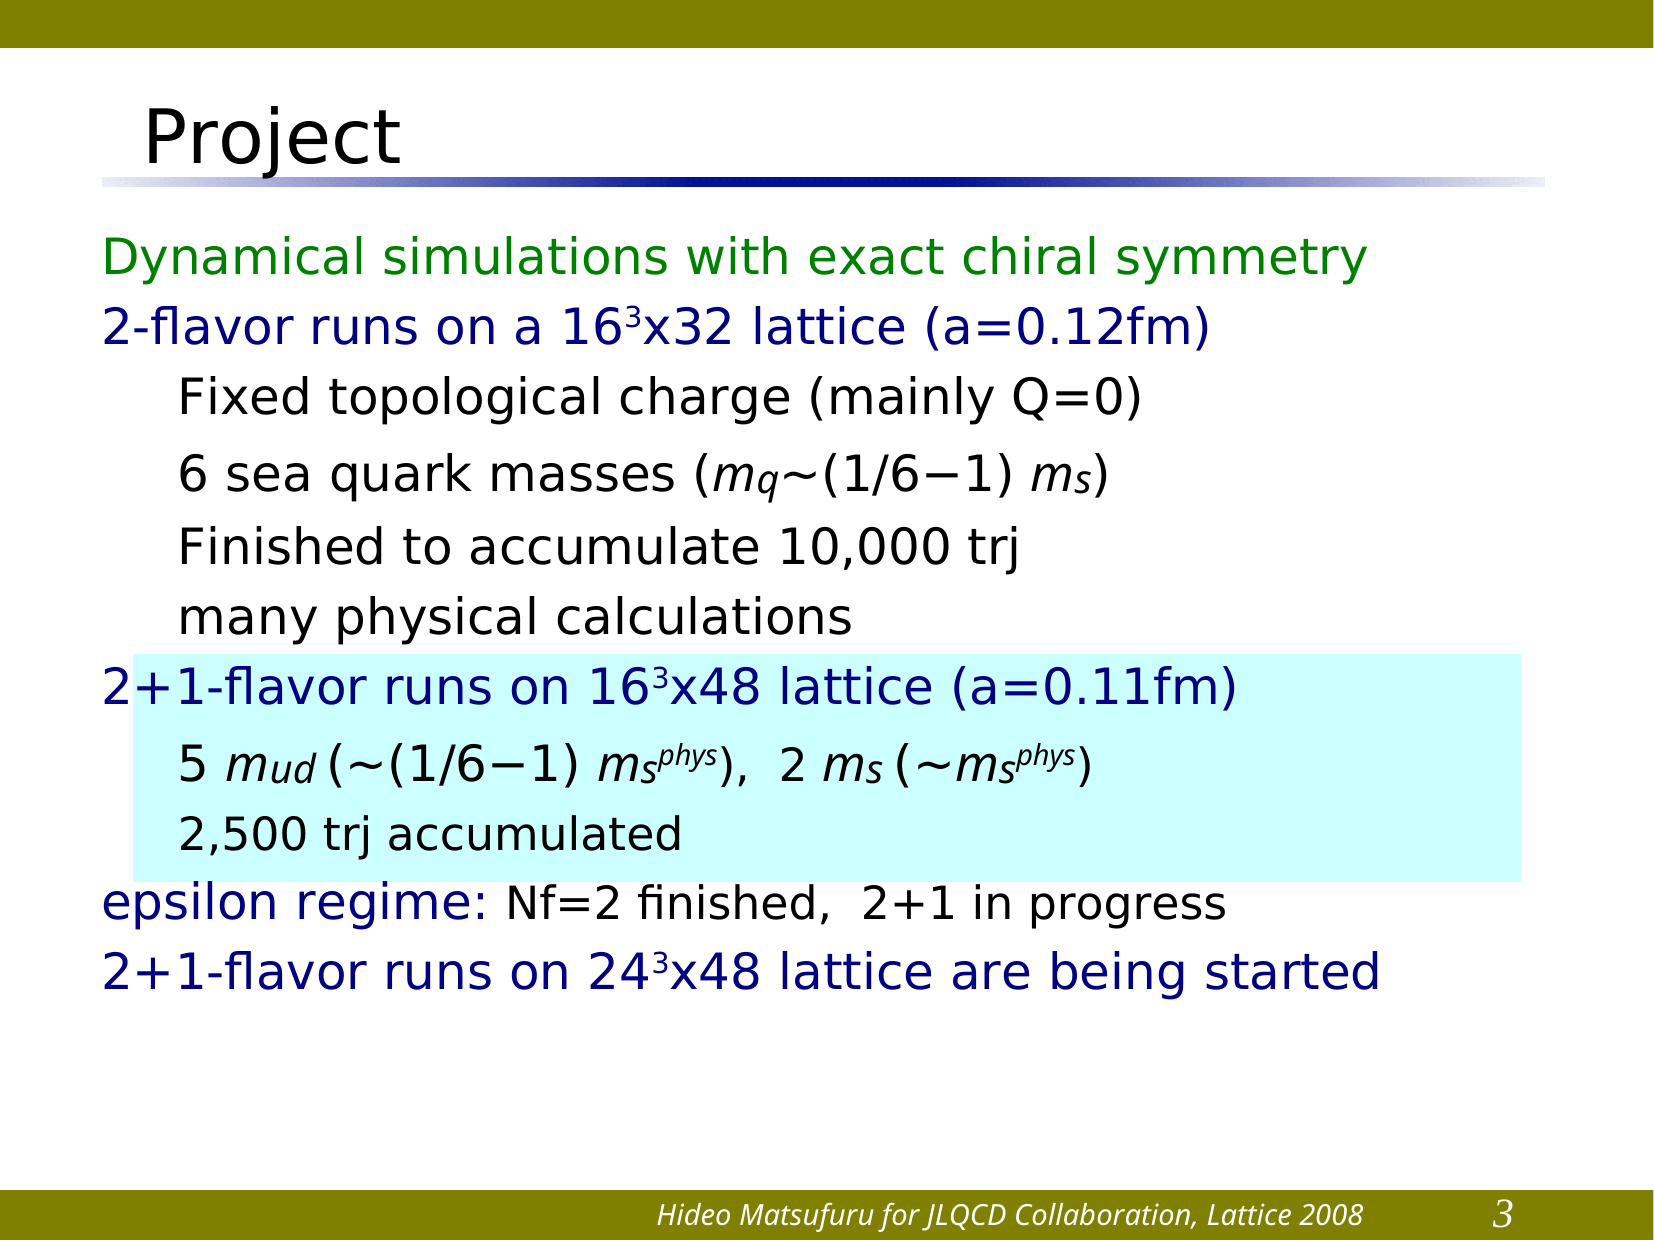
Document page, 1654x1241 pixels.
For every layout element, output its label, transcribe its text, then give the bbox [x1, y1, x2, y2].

picture [102, 177, 142, 187]
list Dynamical simulations with exact chiral symmetry 2-flavor runs on a 163x32 lattice (a=0.12fm) Fixed topological charge (mainly Q=0) 6 sea quark masses (mq~(1/6−1) ms) Finished to accumulate 10,000 trj many physical calculations 2+1-flavor runs on 163x48 lattice (a=0.11fm) 5 mud (~(1/6−1) msphys), 2 ms (~msphys) 2,500 trj accumulated epsilon regime: Nf=2 finished, 2+1 in progress 2+1-flavor runs on 243x48 lattice are being started [83, 227, 1536, 1016]
picture [1246, 177, 1545, 187]
title Project [142, 88, 1246, 187]
